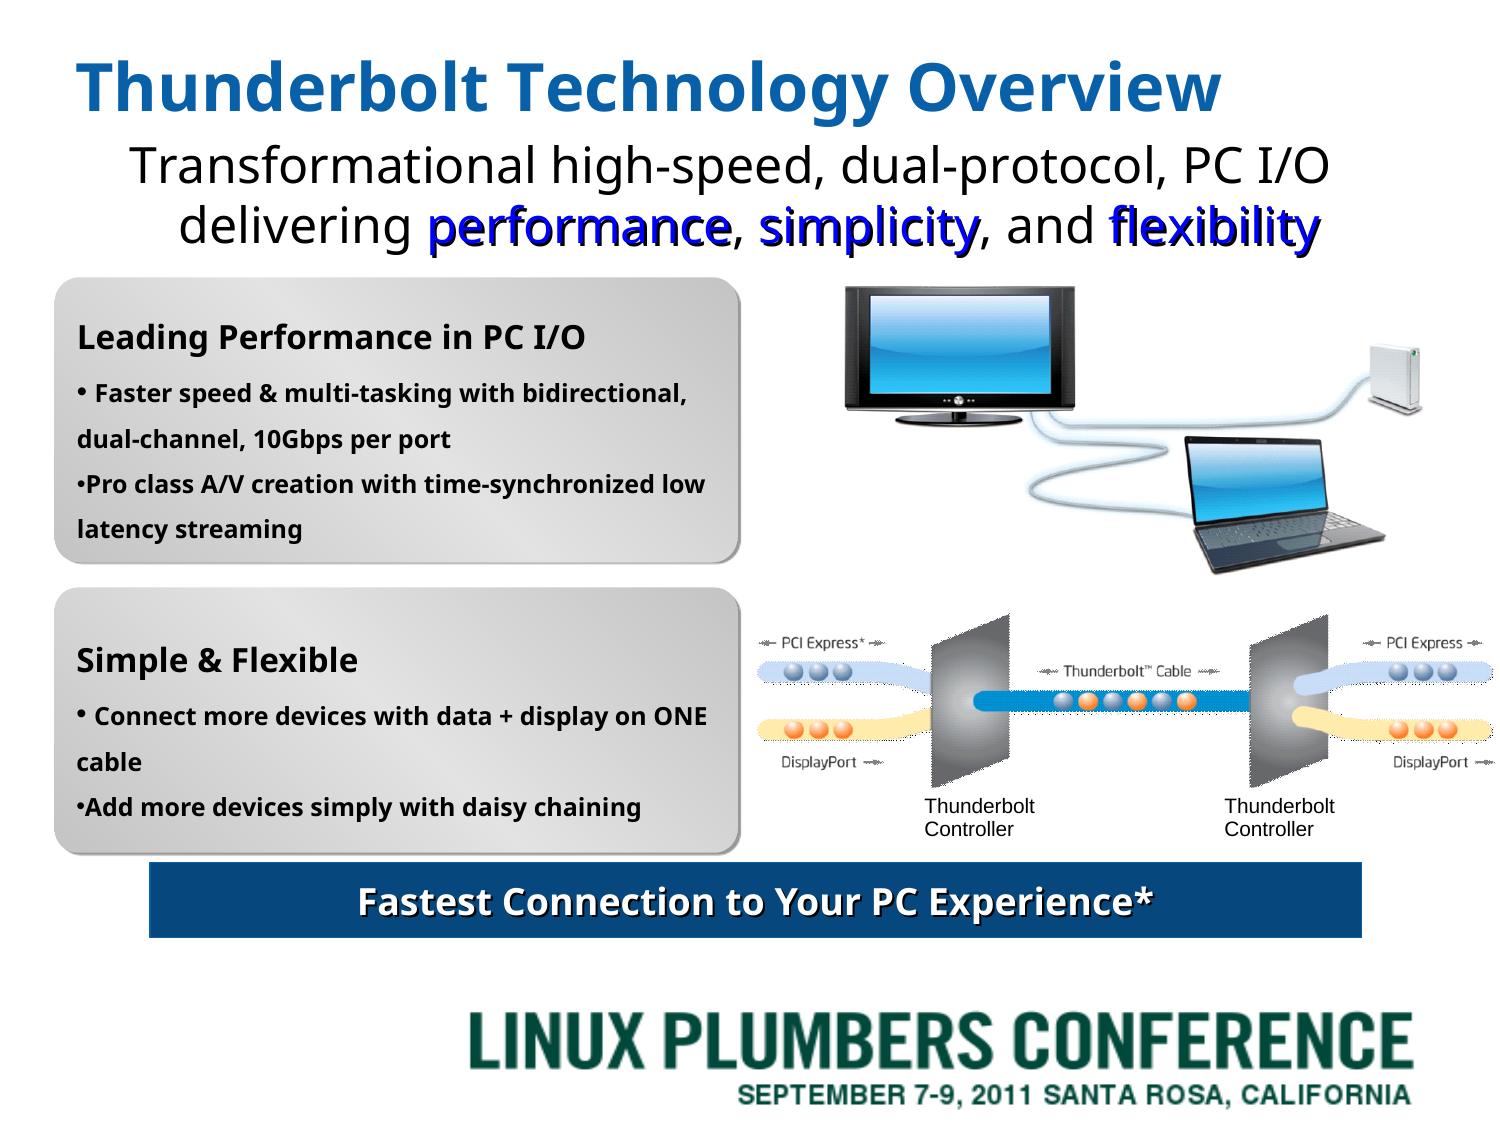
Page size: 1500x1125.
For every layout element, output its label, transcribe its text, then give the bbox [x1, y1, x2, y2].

text_box Simple & Flexible Connect more devices with data + display on ONE cable Add more devices simply with daisy chaining [54, 587, 738, 853]
text_box Leading Performance in PC I/O Faster speed & multi-tasking with bidirectional, dual-channel, 10Gbps per port Pro class A/V creation with time-synchronized low latency streaming [54, 277, 738, 563]
picture [750, 611, 1500, 826]
text_box Thunderbolt Controller [909, 787, 1051, 849]
picture [453, 974, 1426, 1125]
text_box Fastest Connection to Your PC Experience* [150, 862, 1362, 938]
text_box Thunderbolt Controller [1209, 787, 1351, 849]
title Thunderbolt Technology Overview [75, 44, 1425, 233]
picture [825, 262, 1463, 601]
list Transformational high-speed, dual-protocol, PC I/O delivering performance, simplicity, and flexibility [37, 133, 1388, 263]
